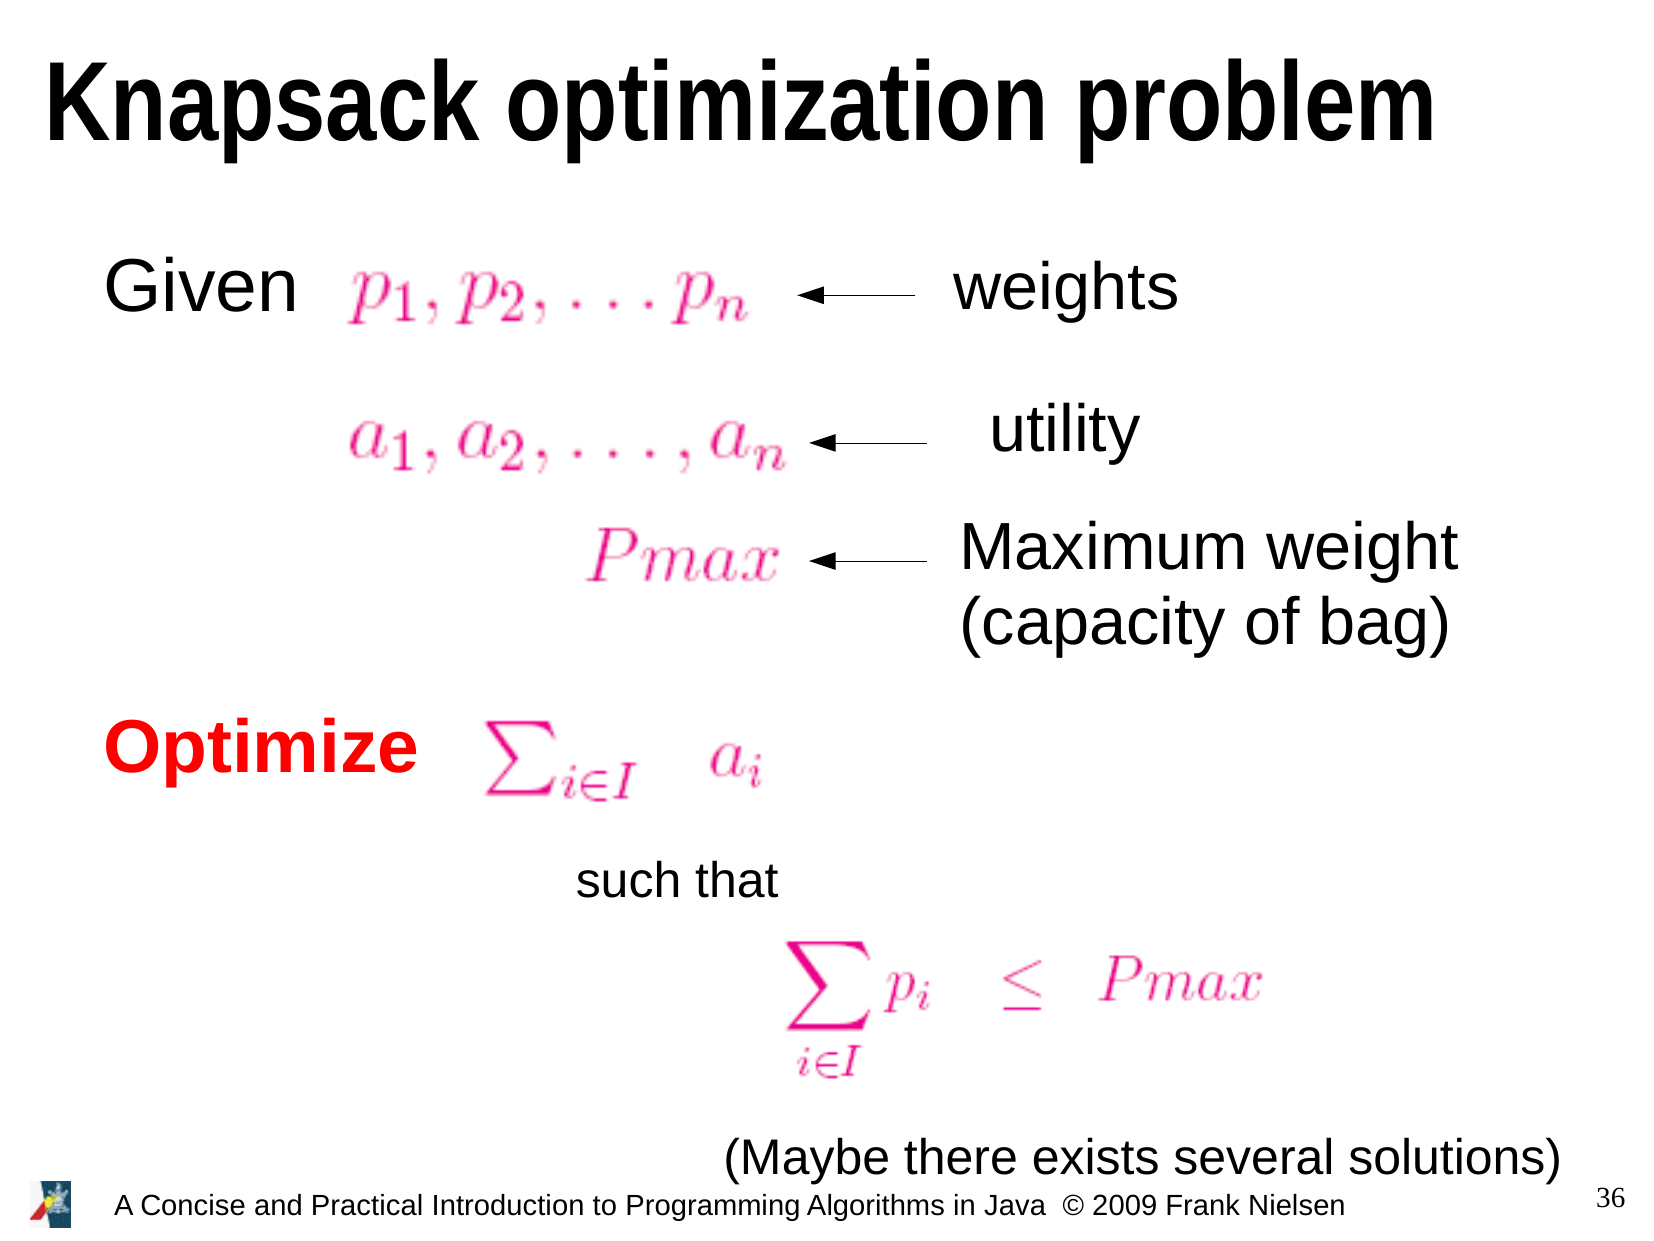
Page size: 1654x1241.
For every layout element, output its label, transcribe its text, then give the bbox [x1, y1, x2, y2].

text_box Maximum weight (capacity of bag) [944, 501, 1654, 667]
picture [29, 1181, 71, 1228]
picture [330, 379, 798, 621]
text_box such that [561, 844, 794, 916]
picture [455, 689, 797, 827]
text_box Given [88, 236, 315, 336]
picture [765, 921, 1300, 1093]
text_box Optimize [88, 696, 435, 796]
text_box (Maybe there exists several solutions) [708, 1122, 1578, 1193]
text_box Knapsack optimization problem [29, 28, 1453, 172]
picture [324, 236, 786, 366]
text_box utility [974, 383, 1241, 501]
text_box weights [938, 242, 1205, 361]
